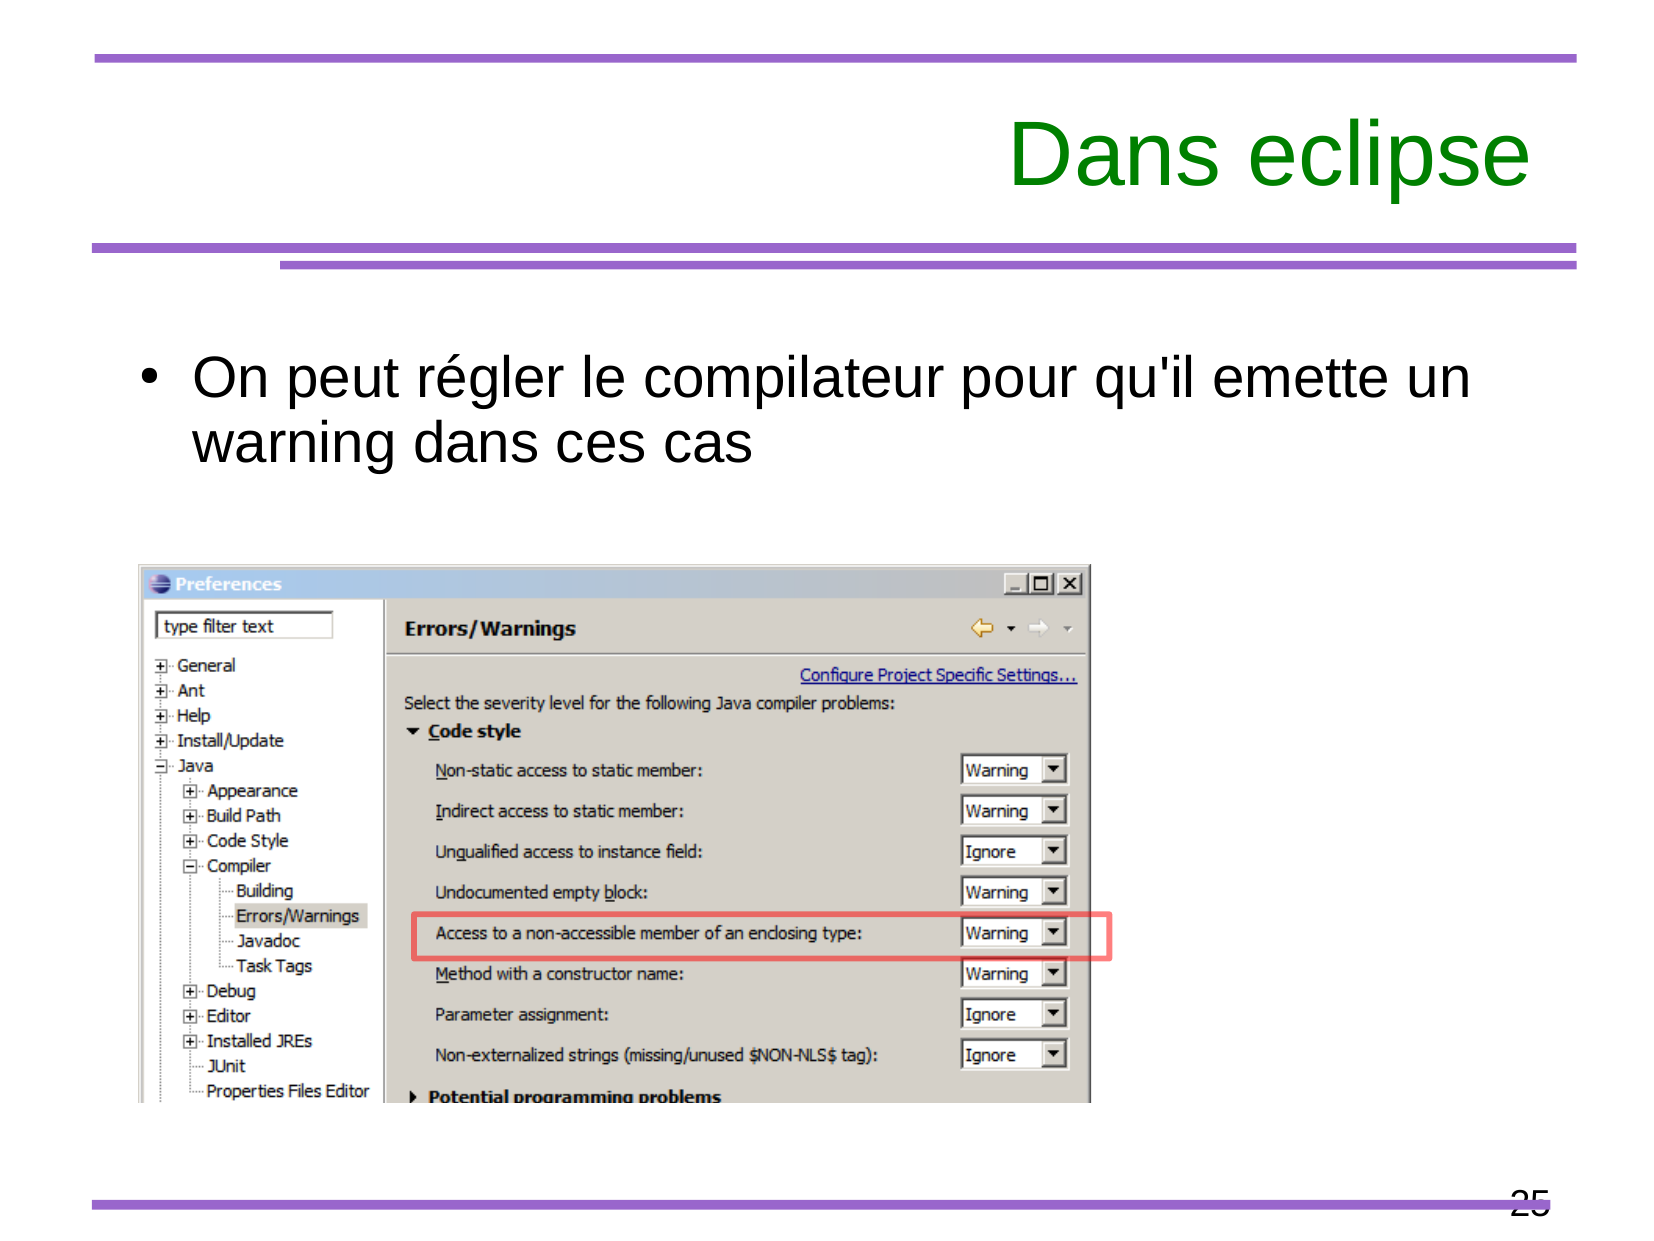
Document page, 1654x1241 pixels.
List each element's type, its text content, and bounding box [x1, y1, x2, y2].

picture [417, 918, 1092, 955]
picture [138, 564, 1092, 1103]
list On peut régler le compilateur pour qu'il emette un warning dans ces cas [121, 344, 1534, 718]
title Dans eclipse [121, 49, 1534, 257]
